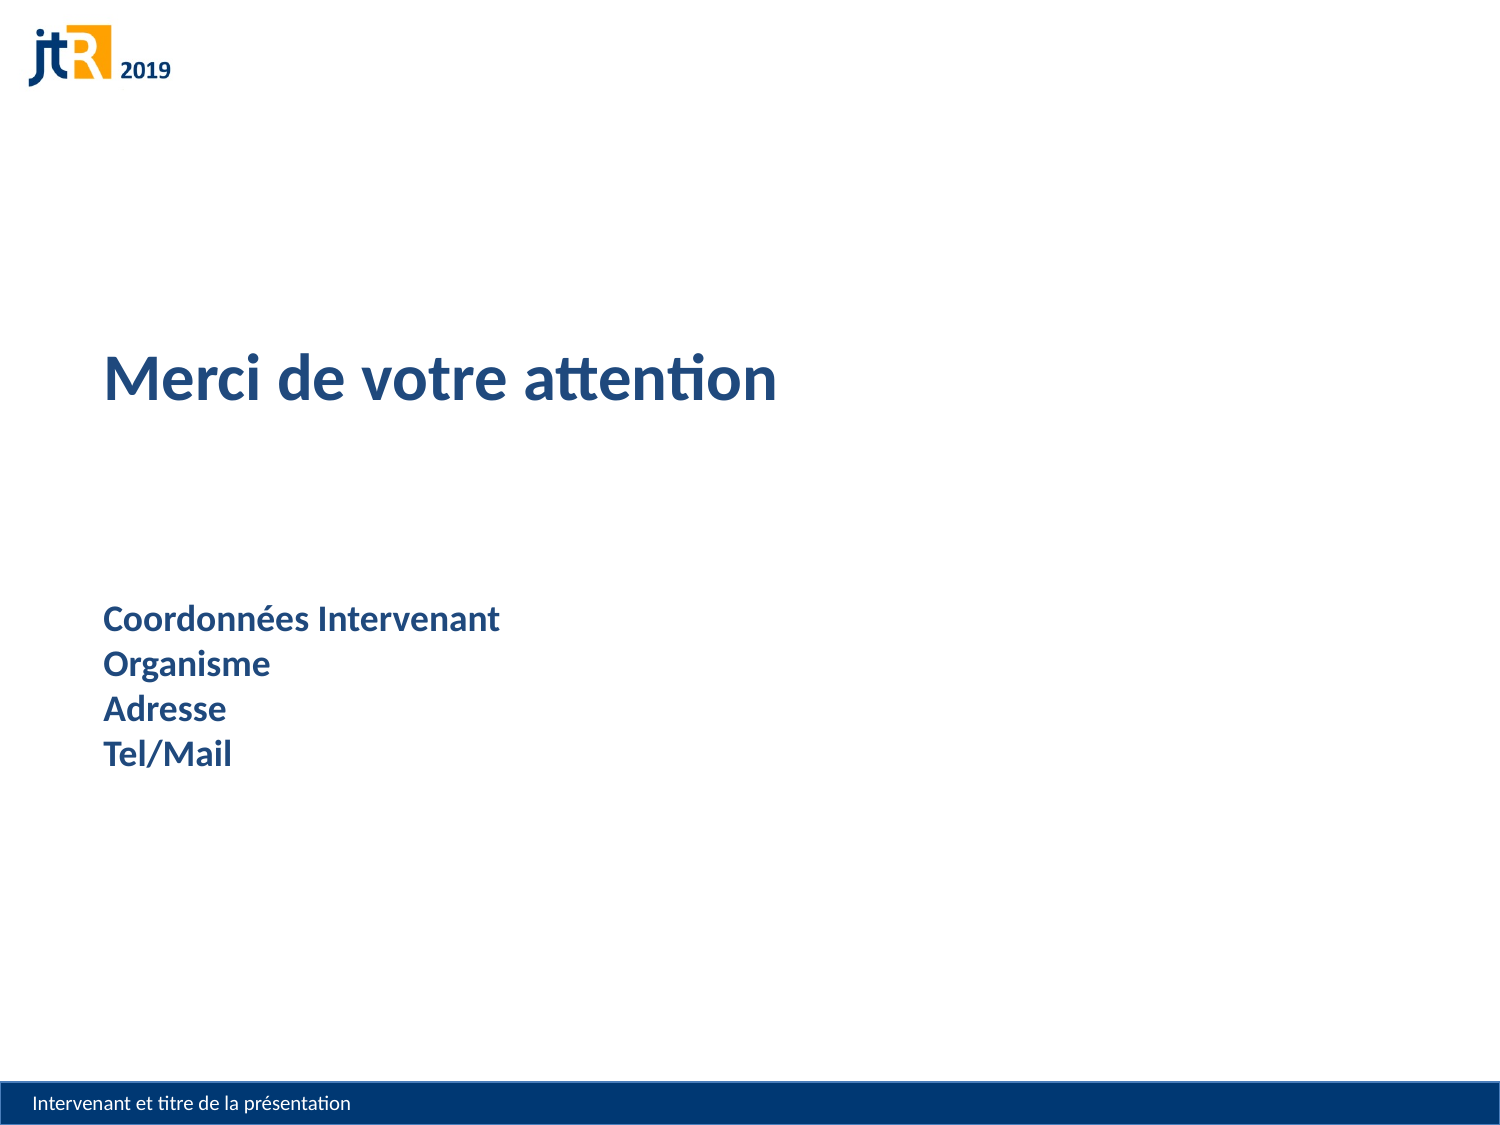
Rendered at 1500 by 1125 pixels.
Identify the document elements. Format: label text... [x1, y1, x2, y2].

text_box Merci de votre attention Coordonnées Intervenant Organisme Adresse Tel/Mail [88, 326, 1010, 782]
picture [17, 7, 195, 96]
